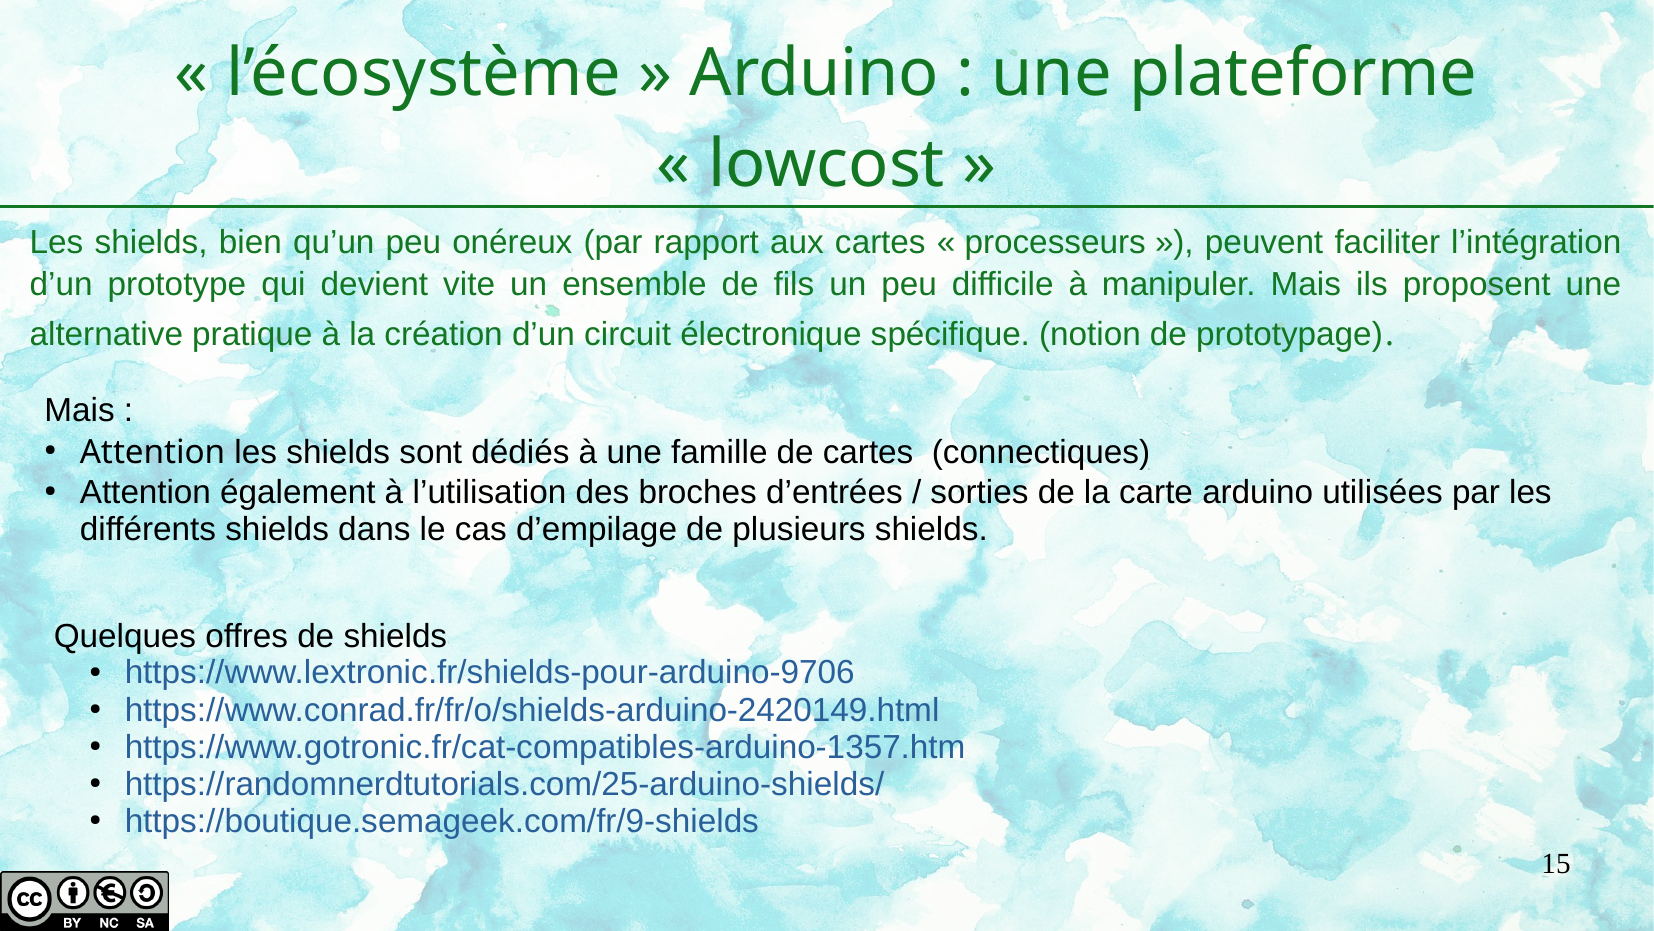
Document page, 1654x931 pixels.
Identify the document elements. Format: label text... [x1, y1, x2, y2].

list Les shields, bien qu’un peu onéreux (par rapport aux cartes « processeurs »), peuvent faciliter l’intégration d’un prototype qui devient vite un ensemble de fils un peu difficile à manipuler. Mais ils proposent une alternative pratique à la création d’un circuit électronique spécifique. (notion de prototypage). [29, 217, 1625, 383]
text_box Quelques offres de shields https://www.lextronic.fr/shields-pour-arduino-9706 https://www.conrad.fr/fr/o/shields-arduino-2420149.html https://www.gotronic.fr/cat-compatibles-arduino-1357.htm https://randomnerdtutorials.com/25-arduino-shields/ https://boutique.semageek.com/fr/9-shields [3, 609, 1599, 877]
title « l’écosystème » Arduino : une plateforme « lowcost » [82, 23, 1571, 206]
text_box Mais : Attention les shields sont dédiés à une famille de cartes (connectiques) Attention également à l’utilisation des broches d’entrées / sorties de la carte arduino utilisées par les différents shields dans le cas d’empilage de plusieurs shields. [29, 383, 1625, 580]
picture [0, 871, 169, 931]
